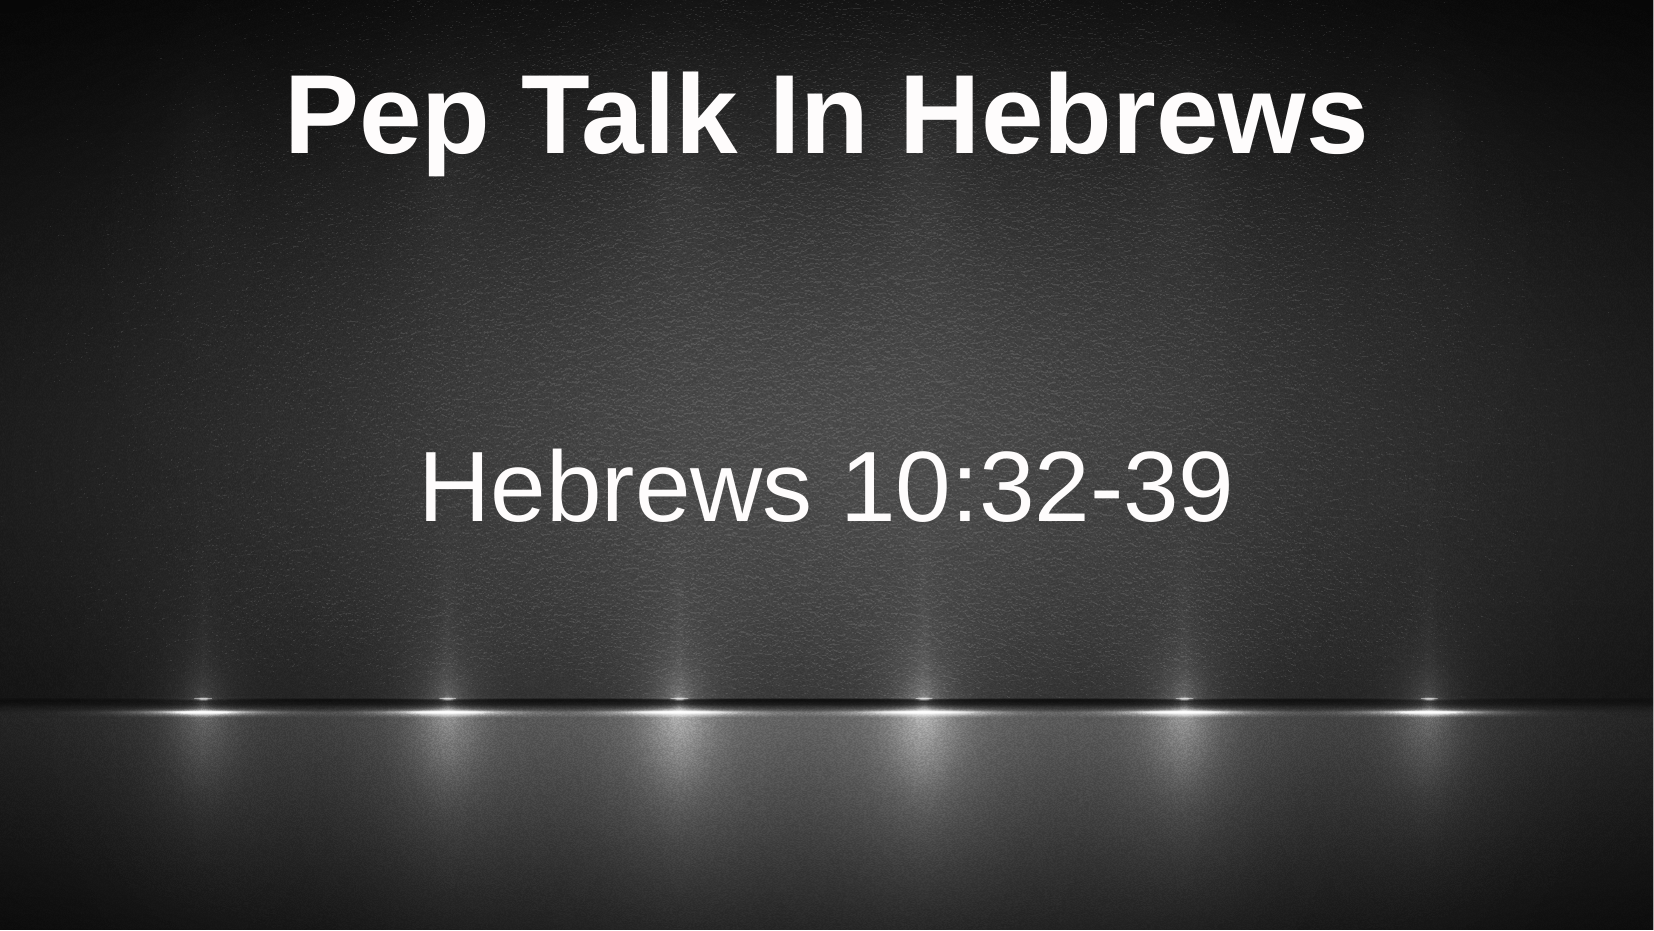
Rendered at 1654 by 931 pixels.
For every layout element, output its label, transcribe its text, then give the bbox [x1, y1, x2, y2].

subtitle Hebrews 10:32-39 [82, 217, 1571, 758]
picture [0, 0, 1654, 930]
title Pep Talk In Hebrews [82, 37, 1571, 193]
